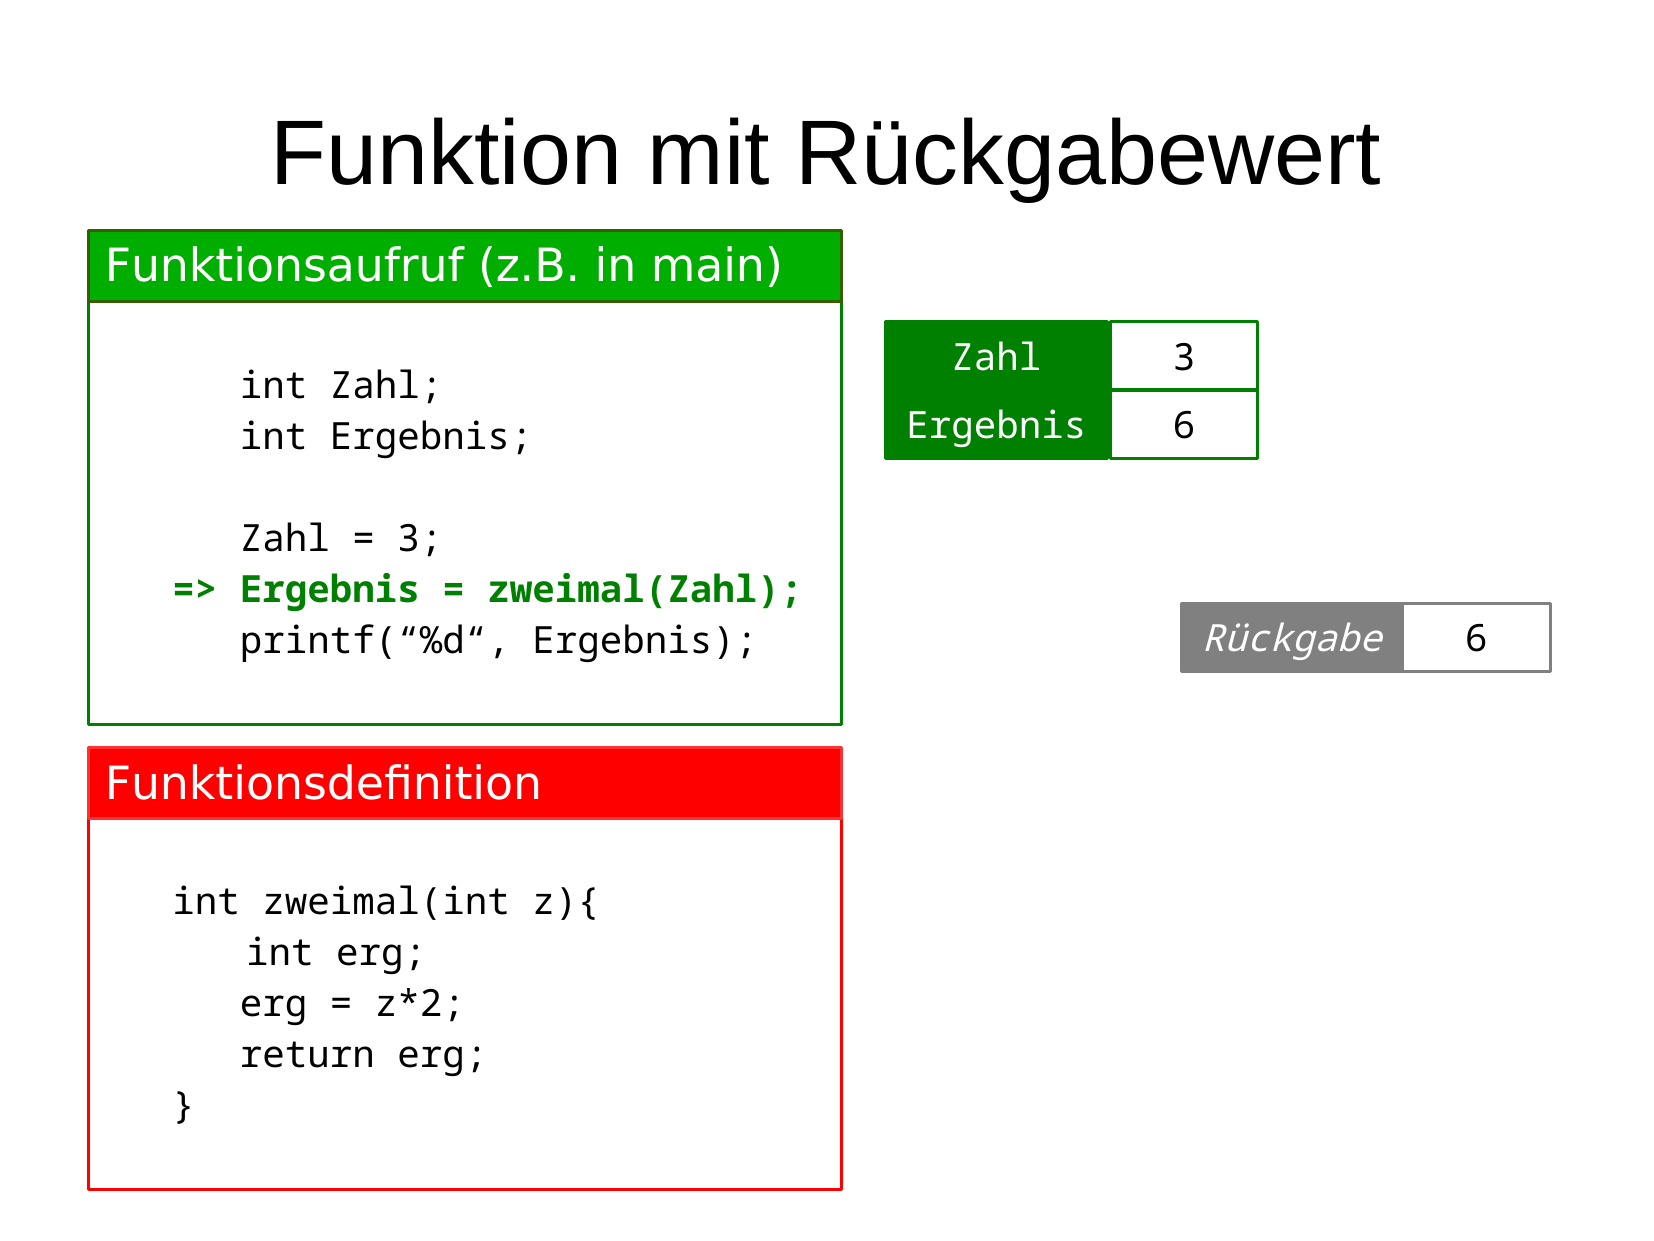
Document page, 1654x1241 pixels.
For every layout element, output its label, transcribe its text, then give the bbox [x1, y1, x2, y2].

text_box Zahl [885, 321, 1108, 384]
text_box Ergebnis [885, 389, 1108, 452]
text_box Rückgabe [1181, 603, 1401, 665]
text_box 6 [1402, 603, 1551, 665]
text_box Funktionsaufruf (z.B. in main) [88, 257, 842, 302]
text_box 3 [1110, 321, 1258, 384]
text_box int zweimal(int z){ int erg; erg = z*2; return erg; } [88, 820, 842, 1137]
text_box int Zahl; int Ergebnis; Zahl = 3; => Ergebnis = zweimal(Zahl); printf(“%d“, Ergebnis); [88, 303, 842, 665]
text_box Funktionsdefinition [88, 747, 842, 819]
text_box 6 [1110, 389, 1258, 452]
title Funktion mit Rückgabewert [82, 49, 1571, 257]
